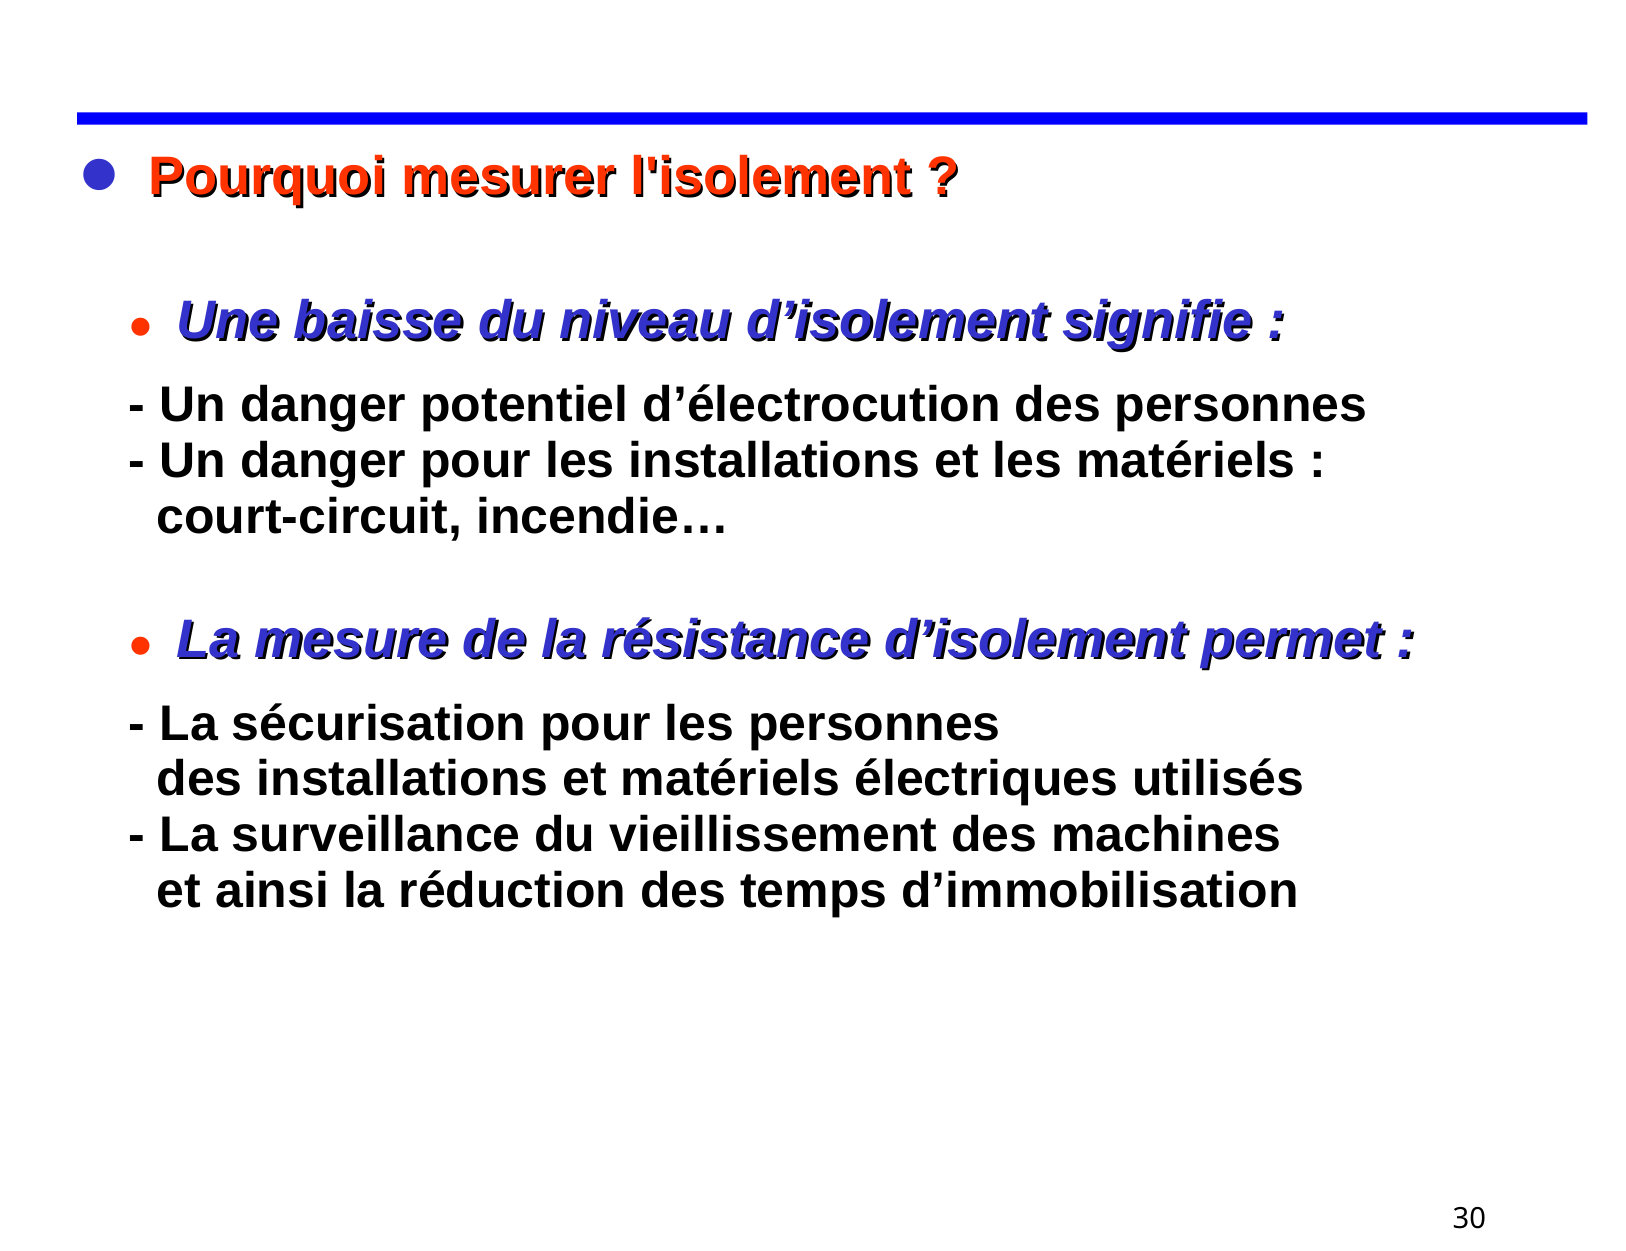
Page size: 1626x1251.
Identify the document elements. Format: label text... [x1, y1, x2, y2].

text_box  Pourquoi mesurer l'isolement ? [62, 137, 1113, 215]
text_box  Une baisse du niveau d’isolement signifie : - Un danger potentiel d’électrocution des personnes - Un danger pour les installations et les matériels : court-circuit, incendie…  La mesure de la résistance d’isolement permet : - La sécurisation pour les personnes des installations et matériels électriques utilisés - La surveillance du vieillissement des machines et ainsi la réduction des temps d’immobilisation [112, 277, 1603, 927]
